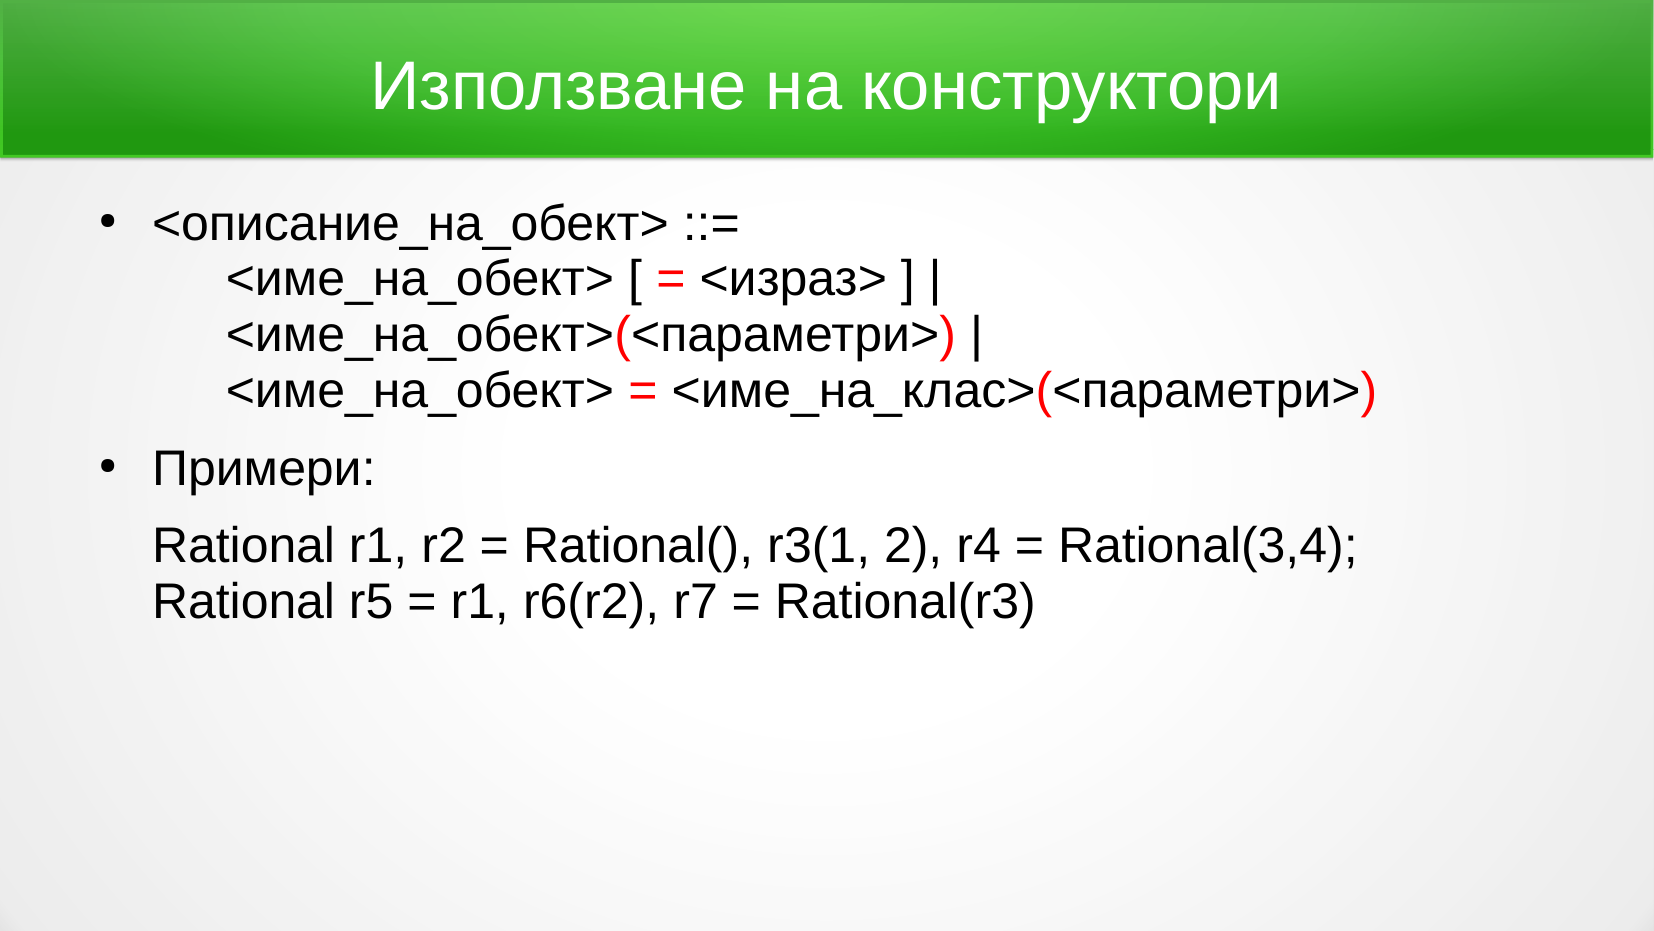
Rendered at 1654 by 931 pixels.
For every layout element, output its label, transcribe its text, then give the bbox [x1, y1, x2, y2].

title Използване на конструктори [82, 37, 1571, 135]
list <описание_на_обект> ::= <име_на_обект> [ = <израз> ] | <име_на_обект>(<параметри>) | <име_на_обект> = <име_на_клас>(<параметри>) Примери: Rational r1, r2 = Rational(), r3(1, 2), r4 = Rational(3,4); Rational r5 = r1, r6(r2), r7 = Rational(r3) [81, 194, 1537, 863]
